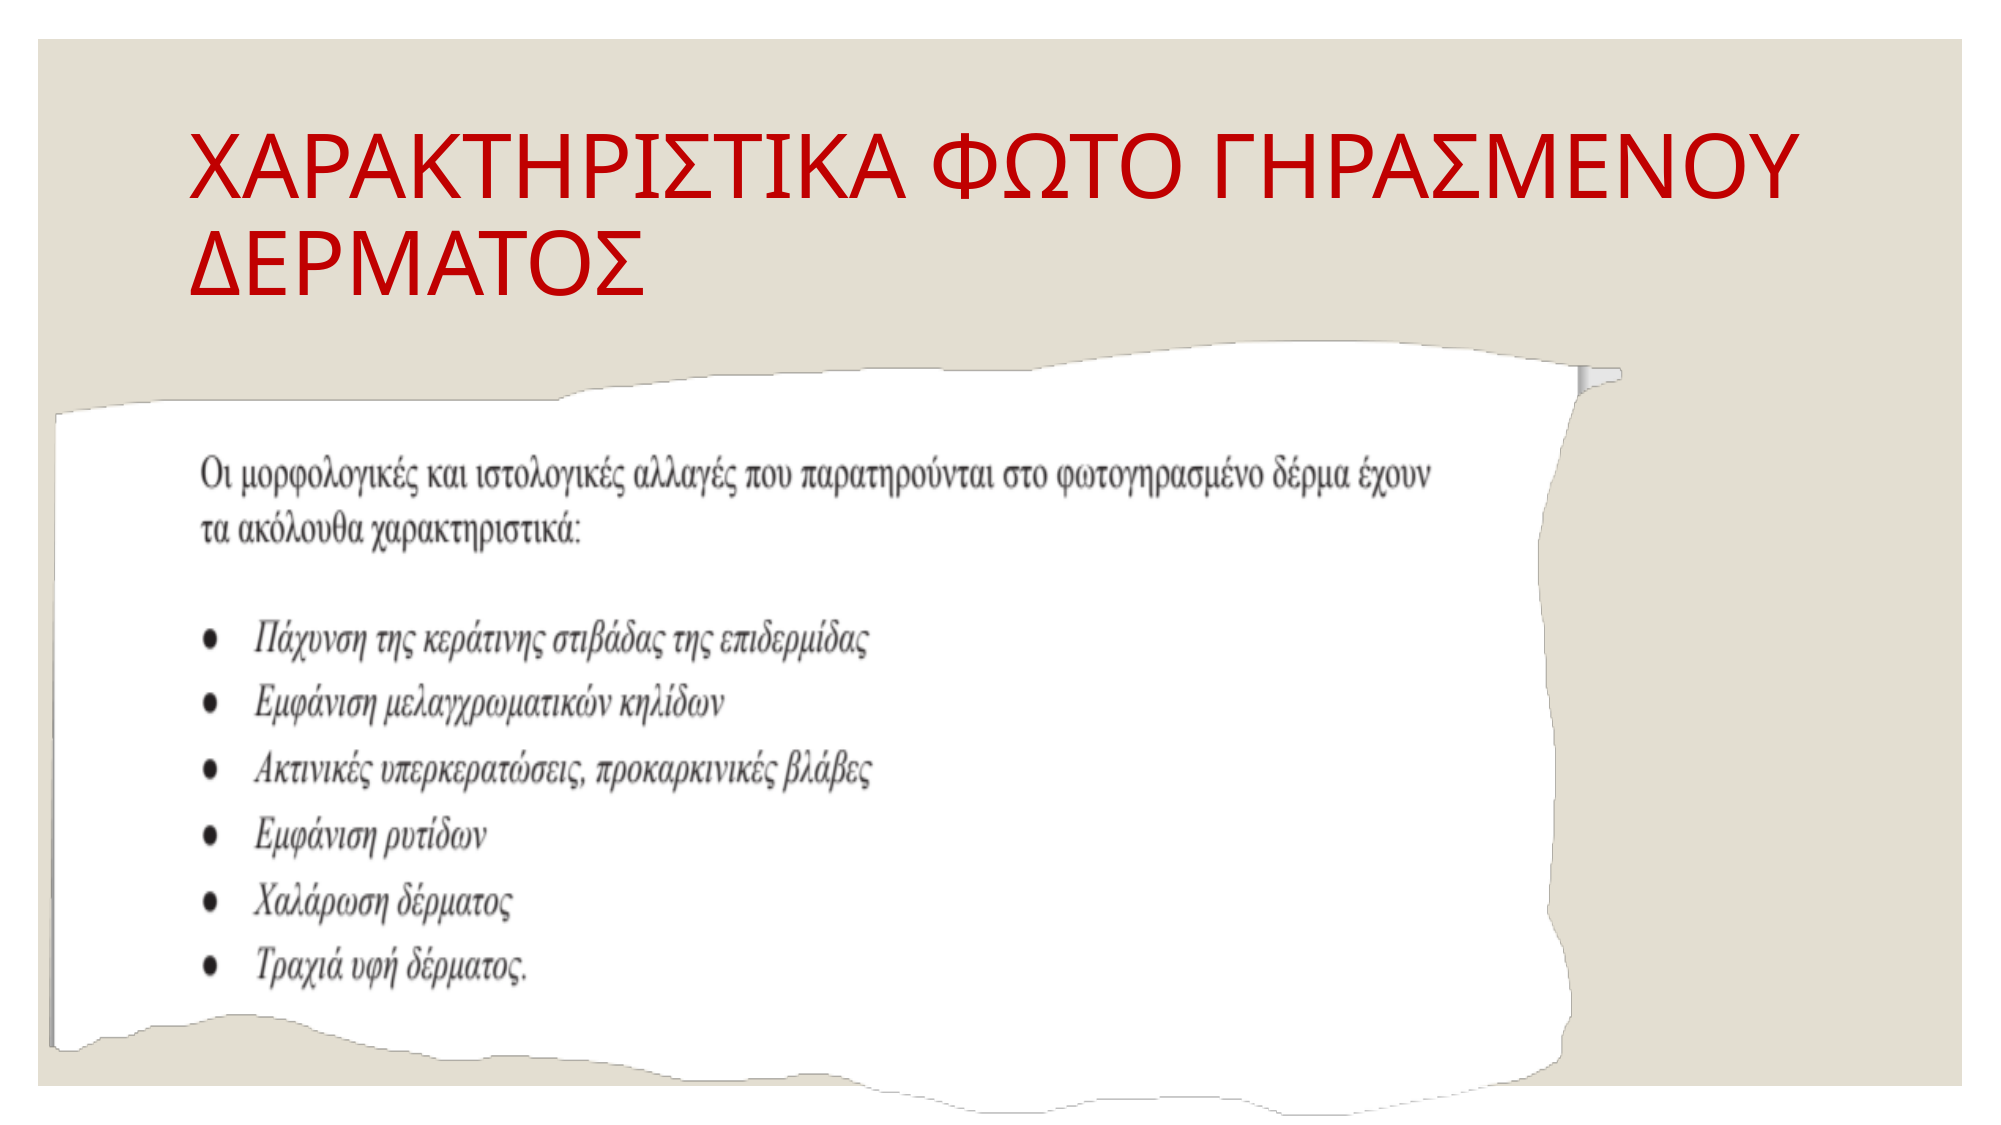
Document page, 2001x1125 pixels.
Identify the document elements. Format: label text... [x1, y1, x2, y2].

picture [42, 330, 1630, 1125]
title ΧΑΡΑΚΤΗΡΙΣΤΙΚΑ ΦΩΤΟ ΓΗΡΑΣΜΕΝΟΥ ΔΕΡΜΑΤΟΣ [174, 105, 1825, 331]
